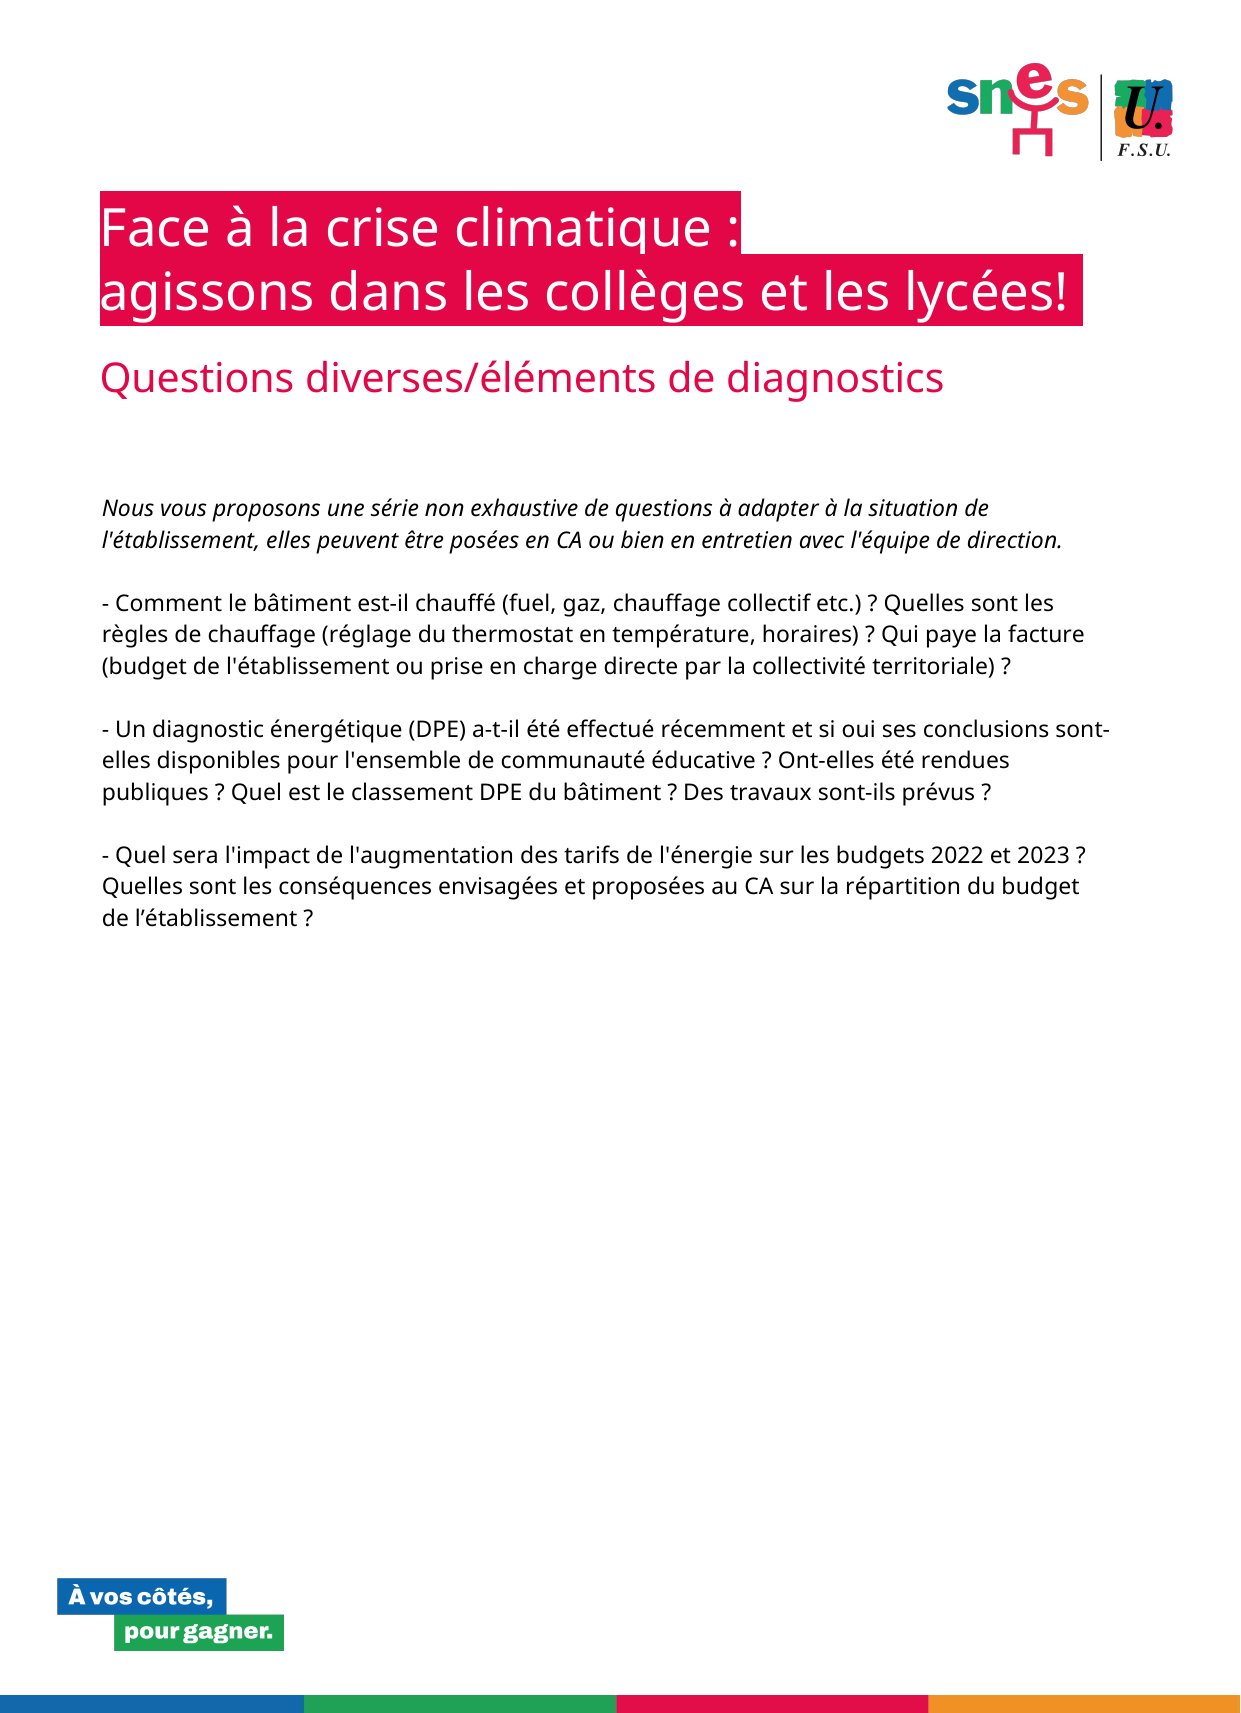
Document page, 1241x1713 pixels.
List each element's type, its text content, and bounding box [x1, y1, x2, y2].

text_box Nous vous proposons une série non exhaustive de questions à adapter à la situation de l'établissement, elles peuvent être posées en CA ou bien en entretien avec l'équipe de direction. - Comment le bâtiment est-il chauffé (fuel, gaz, chauffage collectif etc.) ? Quelles sont les règles de chauffage (réglage du thermostat en température, horaires) ? Qui paye la facture (budget de l'établissement ou prise en charge directe par la collectivité territoriale) ? - Un diagnostic énergétique (DPE) a-t-il été effectué récemment et si oui ses conclusions sont-elles disponibles pour l'ensemble de communauté éducative ? Ont-elles été rendues publiques ? Quel est le classement DPE du bâtiment ? Des travaux sont-ils prévus ? - Quel sera l'impact de l'augmentation des tarifs de l'énergie sur les budgets 2022 et 2023 ? Quelles sont les conséquences envisagées et proposées au CA sur la répartition du budget de l’établissement ? [86, 443, 1129, 1232]
picture [947, 63, 1173, 162]
picture [0, 1695, 1241, 1713]
title Face à la crise climatique : agissons dans les collèges et les lycées! [84, 160, 1156, 336]
subtitle Questions diverses/éléments de diagnostics [84, 345, 1127, 444]
picture [57, 1578, 284, 1651]
